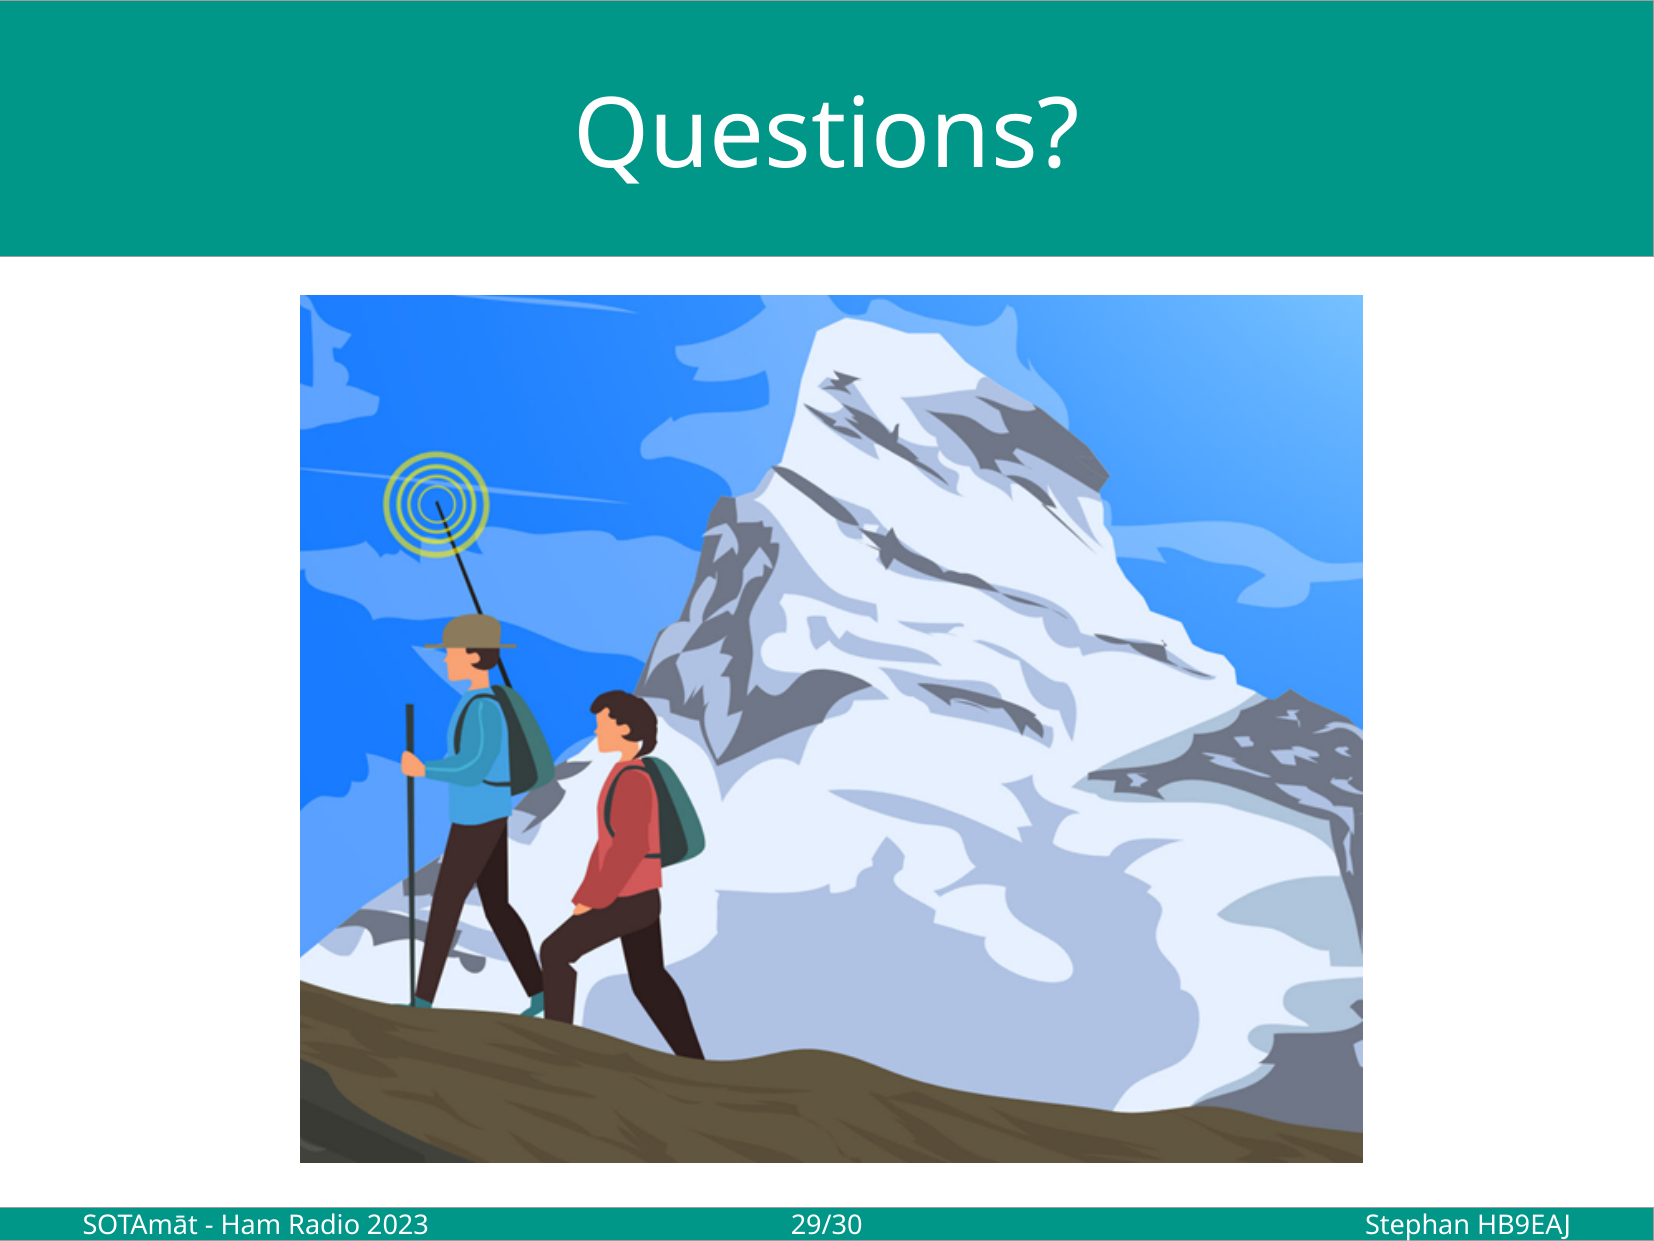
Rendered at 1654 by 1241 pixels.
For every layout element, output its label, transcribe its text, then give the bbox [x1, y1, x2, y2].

picture [300, 295, 1363, 1163]
title Questions? [82, 0, 1571, 257]
